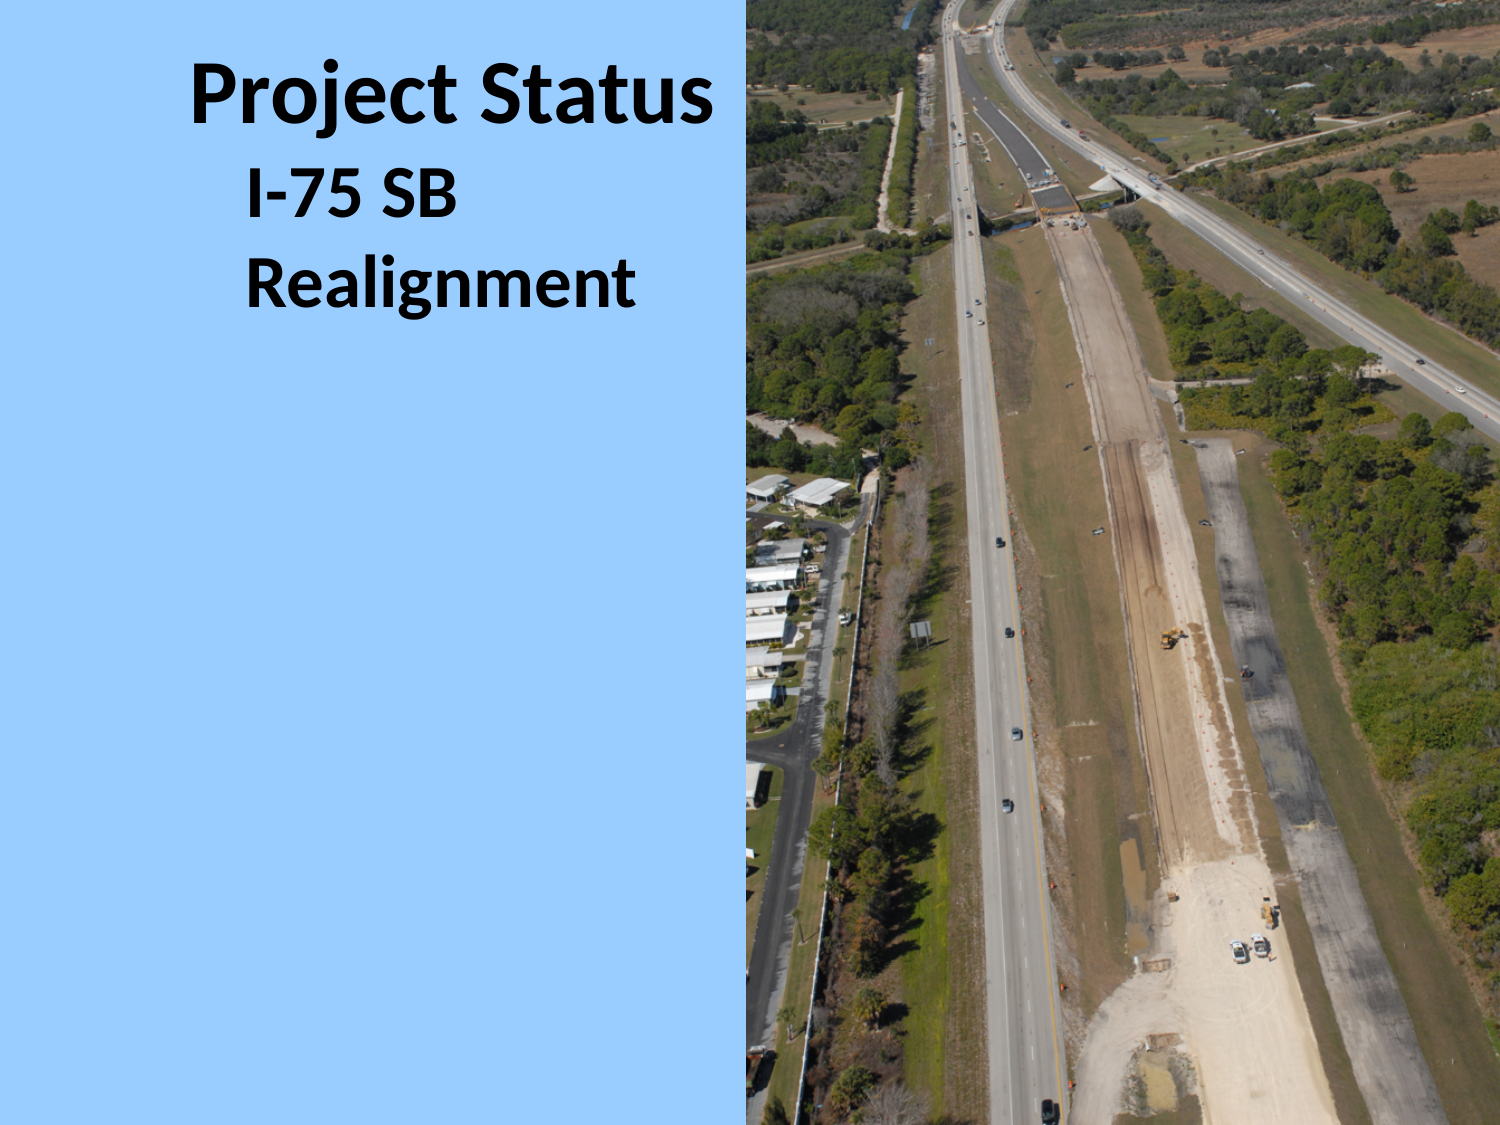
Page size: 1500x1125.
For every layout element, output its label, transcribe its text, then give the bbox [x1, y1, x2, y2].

picture [746, 0, 1500, 1125]
text_box Project Status I-75 SB Realignment [174, 24, 738, 850]
